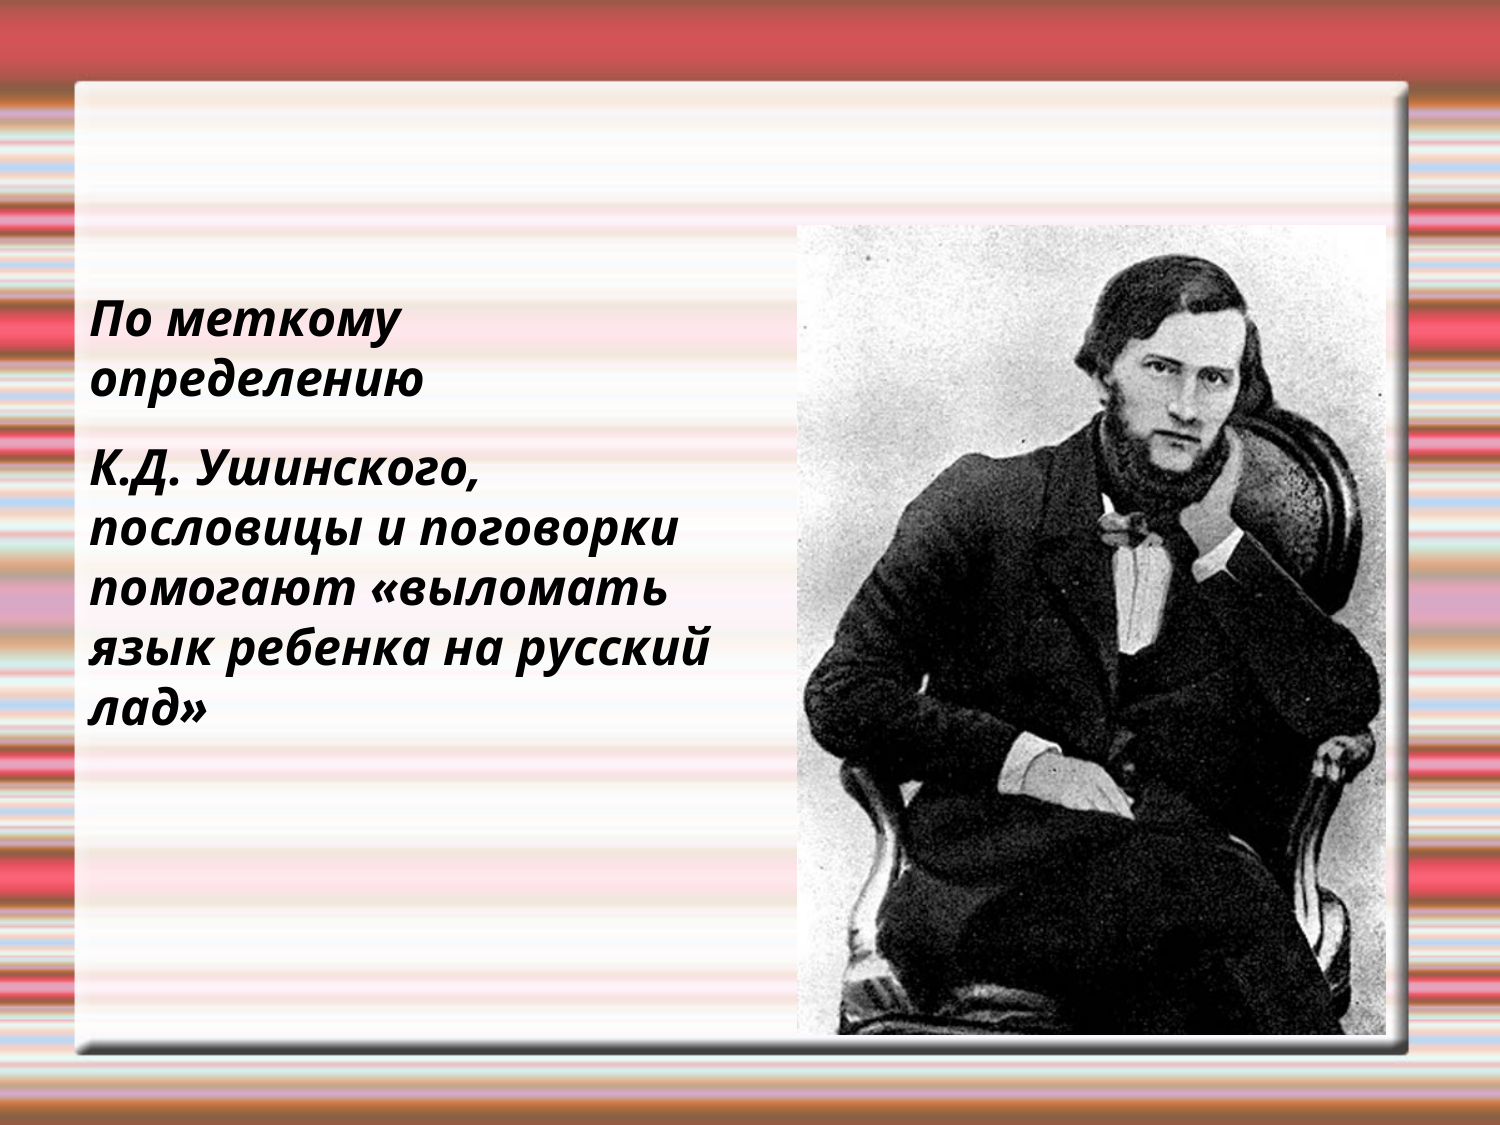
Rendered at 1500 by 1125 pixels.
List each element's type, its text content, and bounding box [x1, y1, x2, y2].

list По меткому определению К.Д. Ушинского, пословицы и поговорки помогают «выломать язык ребенка на русский лад» [75, 278, 738, 1083]
picture [797, 225, 1386, 1035]
